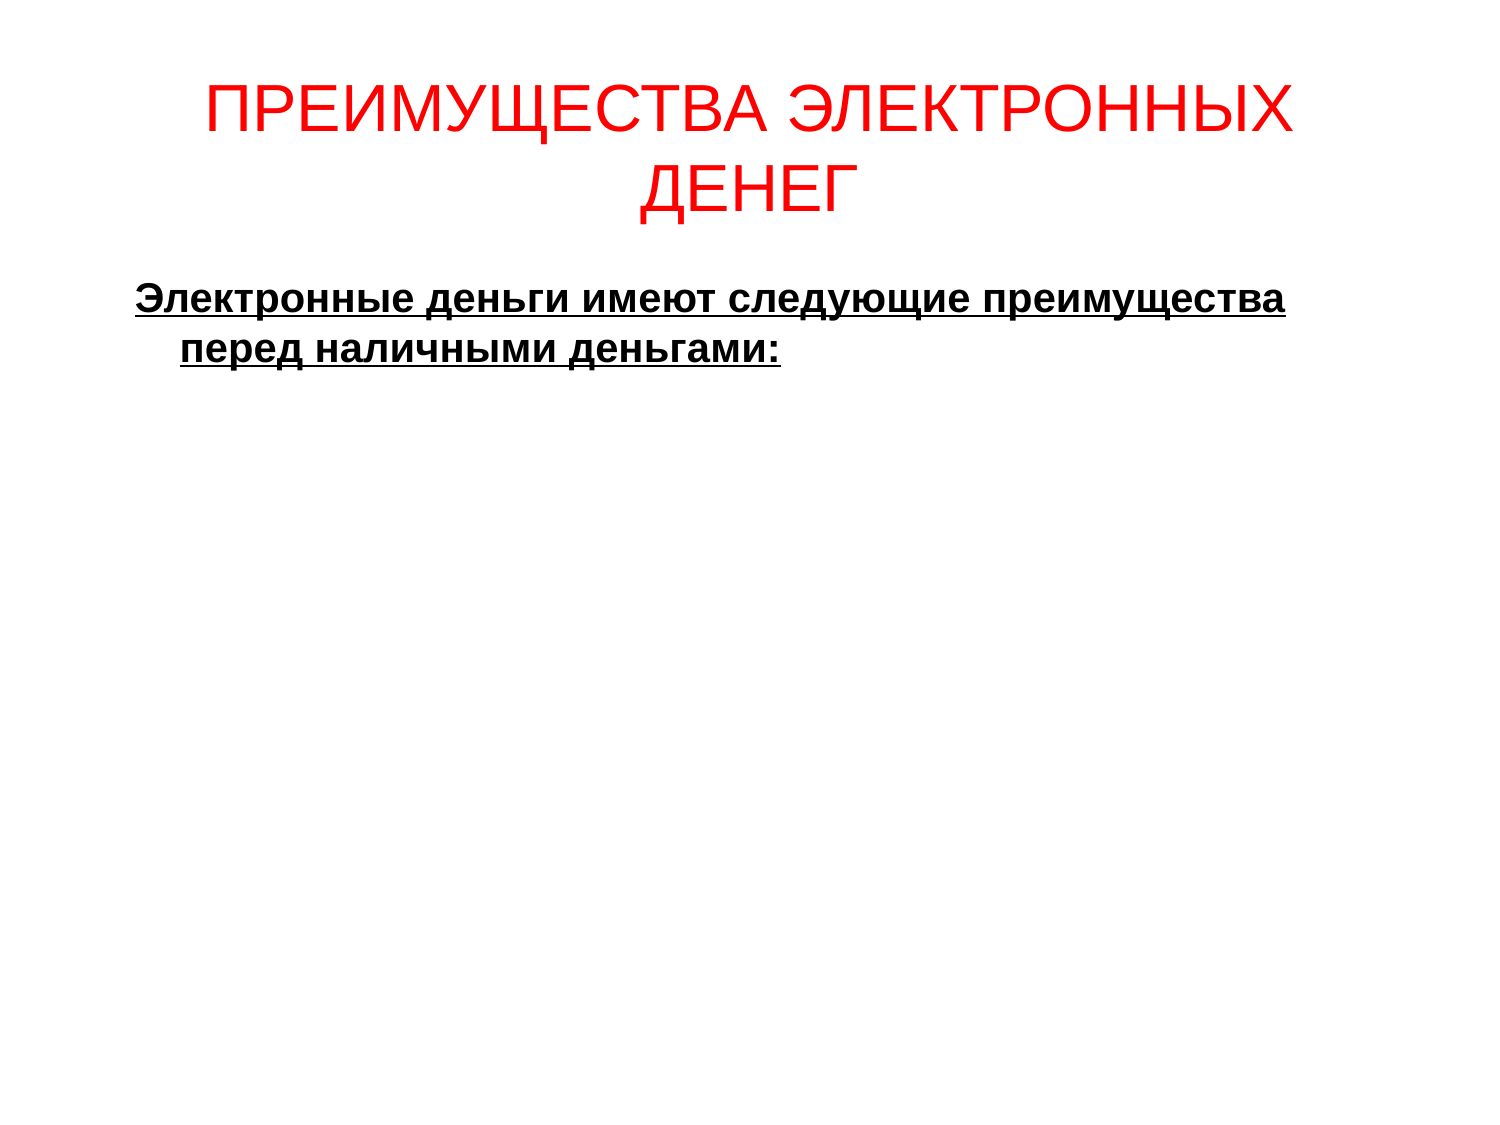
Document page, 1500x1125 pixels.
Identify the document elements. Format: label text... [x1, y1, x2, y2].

title ПРЕИМУЩЕСТВА ЭЛЕКТРОННЫХ ДЕНЕГ [75, 44, 1425, 233]
list Электронные деньги имеют следующие преимущества перед наличными деньгами: [75, 263, 1425, 1071]
